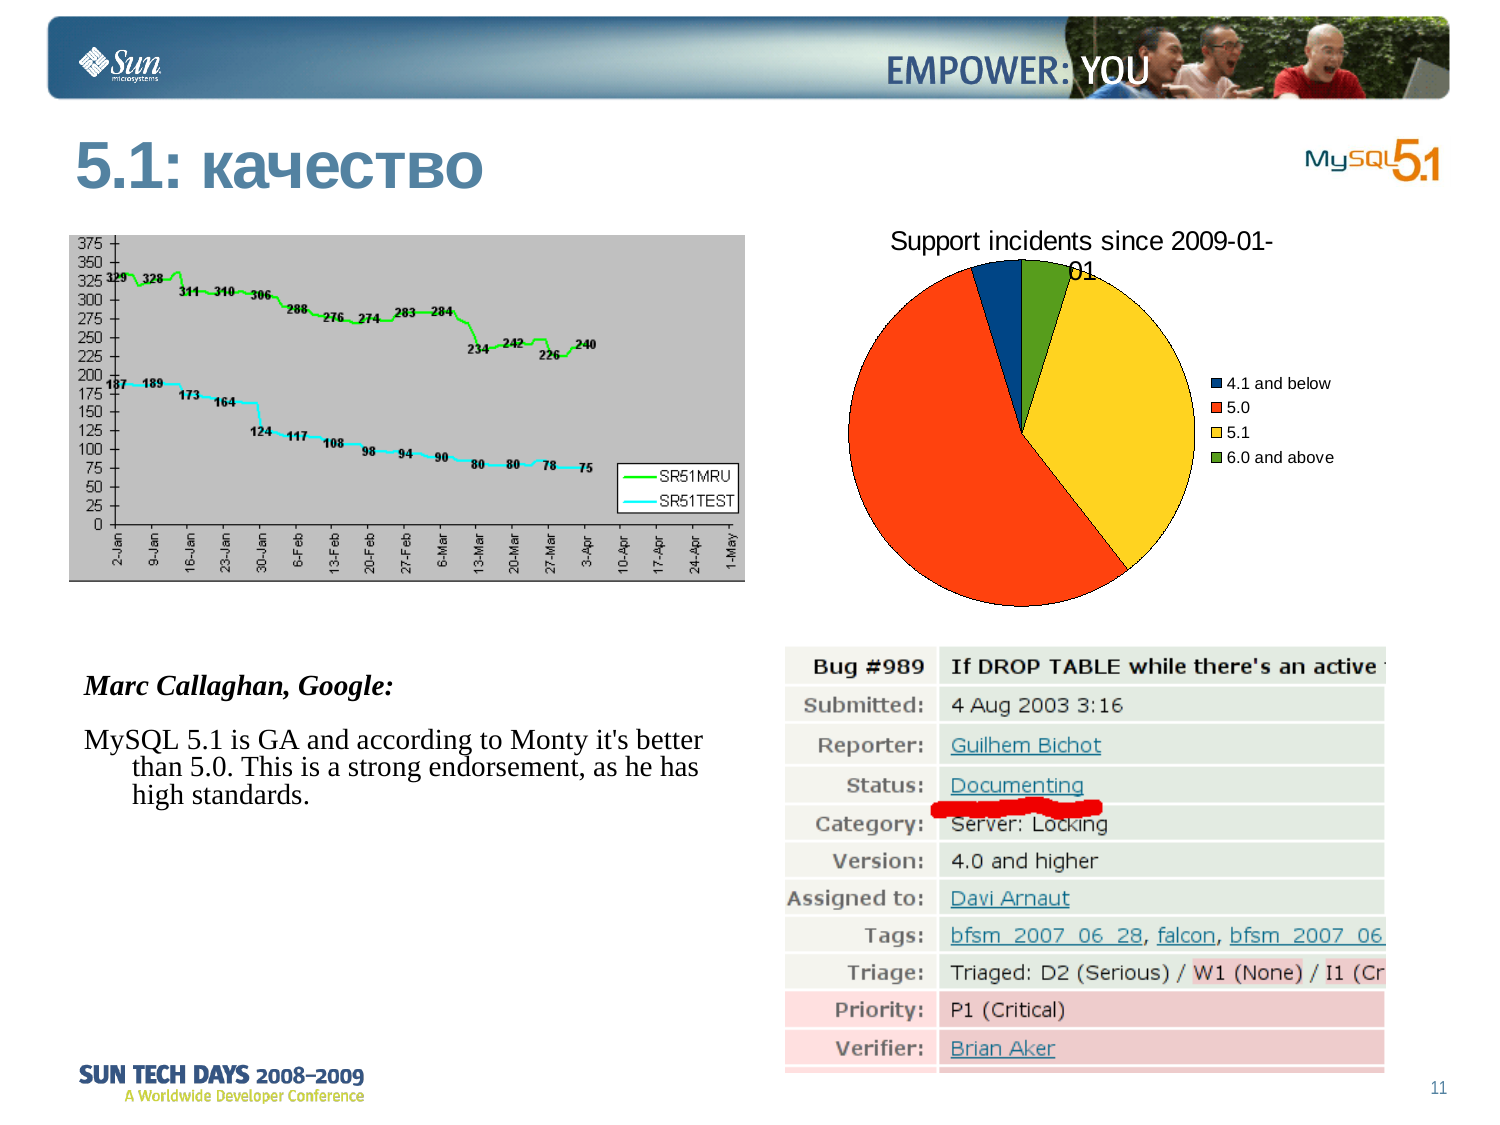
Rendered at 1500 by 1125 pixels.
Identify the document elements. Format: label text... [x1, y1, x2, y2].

title 5.1: качество [75, 134, 1437, 239]
list Marc Callaghan, Google: MySQL 5.1 is GA and according to Monty it's better than 5.0. This is a strong endorsement, as he has high standards. [64, 673, 733, 1047]
chart [838, 210, 1354, 625]
picture [0, 0, 1500, 1125]
